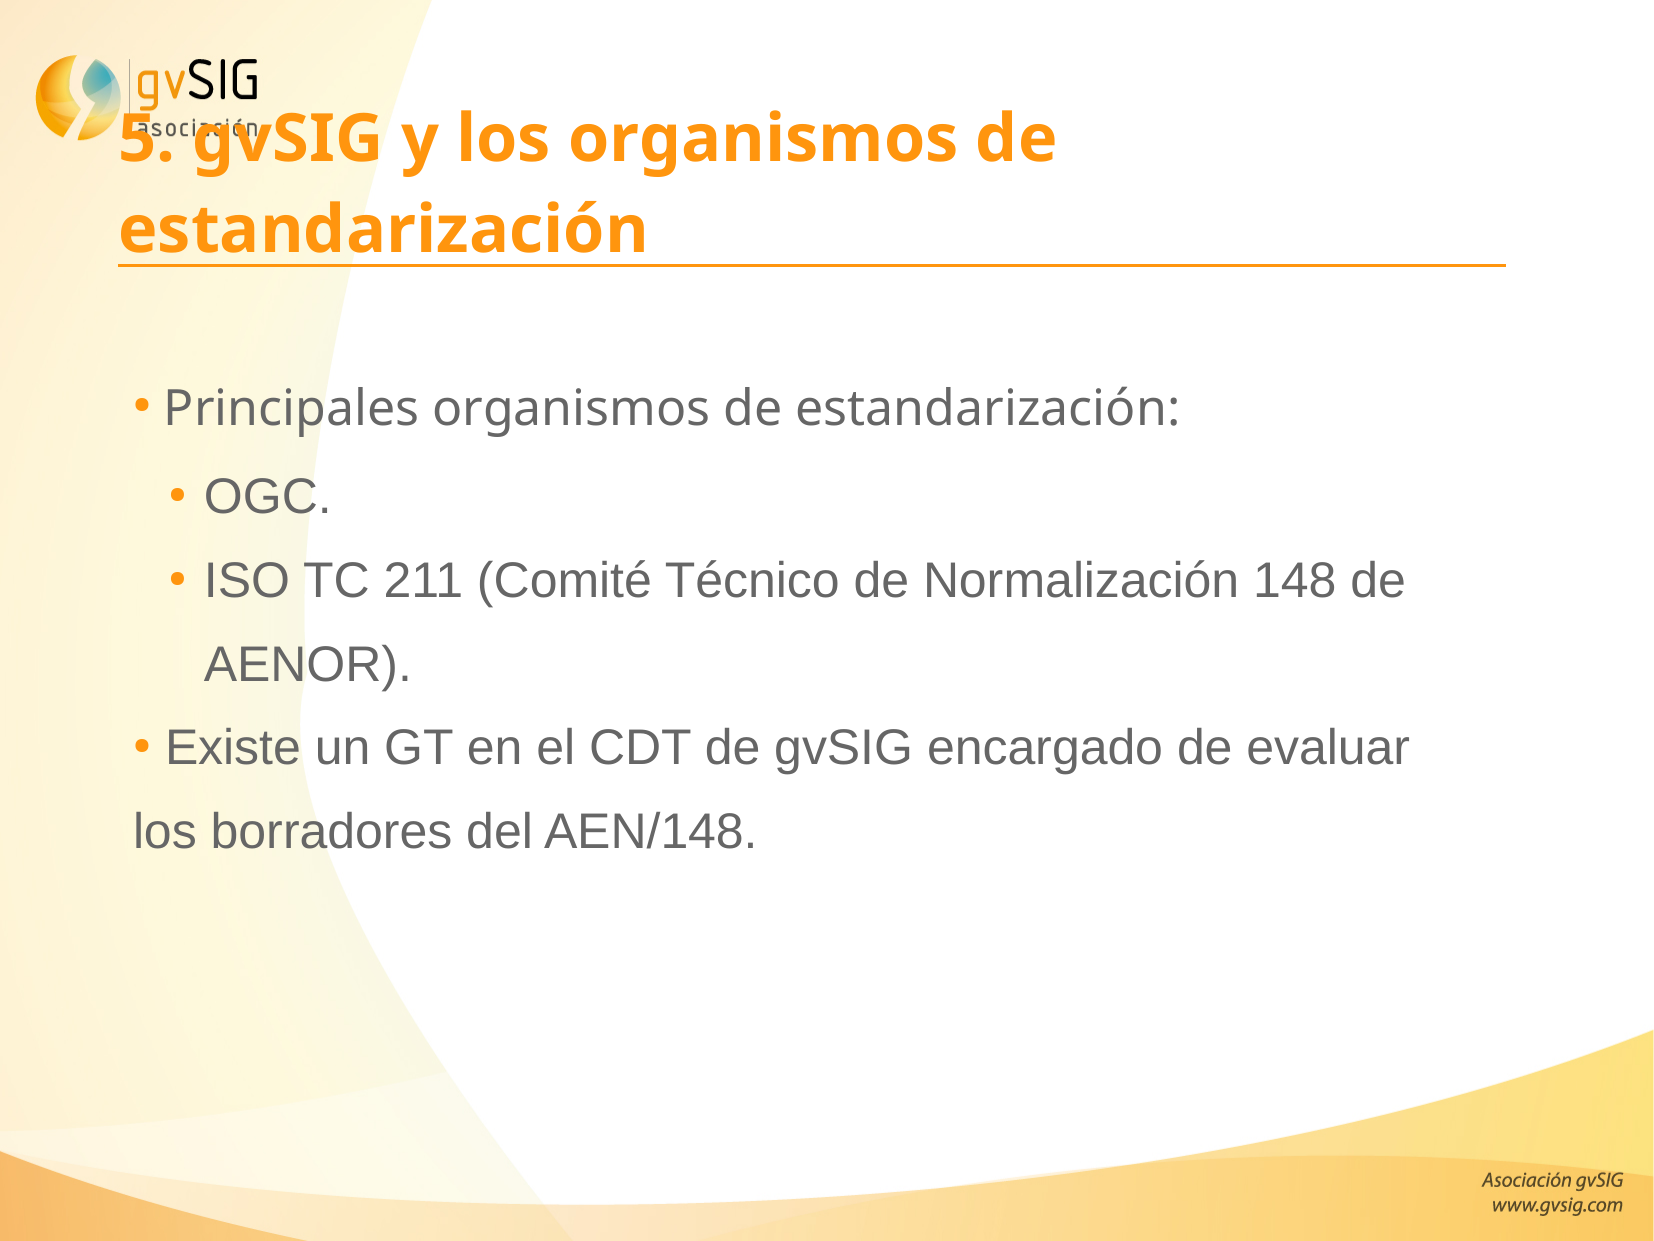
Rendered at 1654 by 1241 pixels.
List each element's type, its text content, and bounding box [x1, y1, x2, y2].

title 5. gvSIG y los organismos de estandarización [118, 109, 1607, 344]
picture [0, 0, 1654, 1241]
text_box Principales organismos de estandarización: OGC. ISO TC 211 (Comité Técnico de Normalización 148 de AENOR). Existe un GT en el CDT de gvSIG encargado de evaluar los borradores del AEN/148. [118, 330, 1477, 823]
